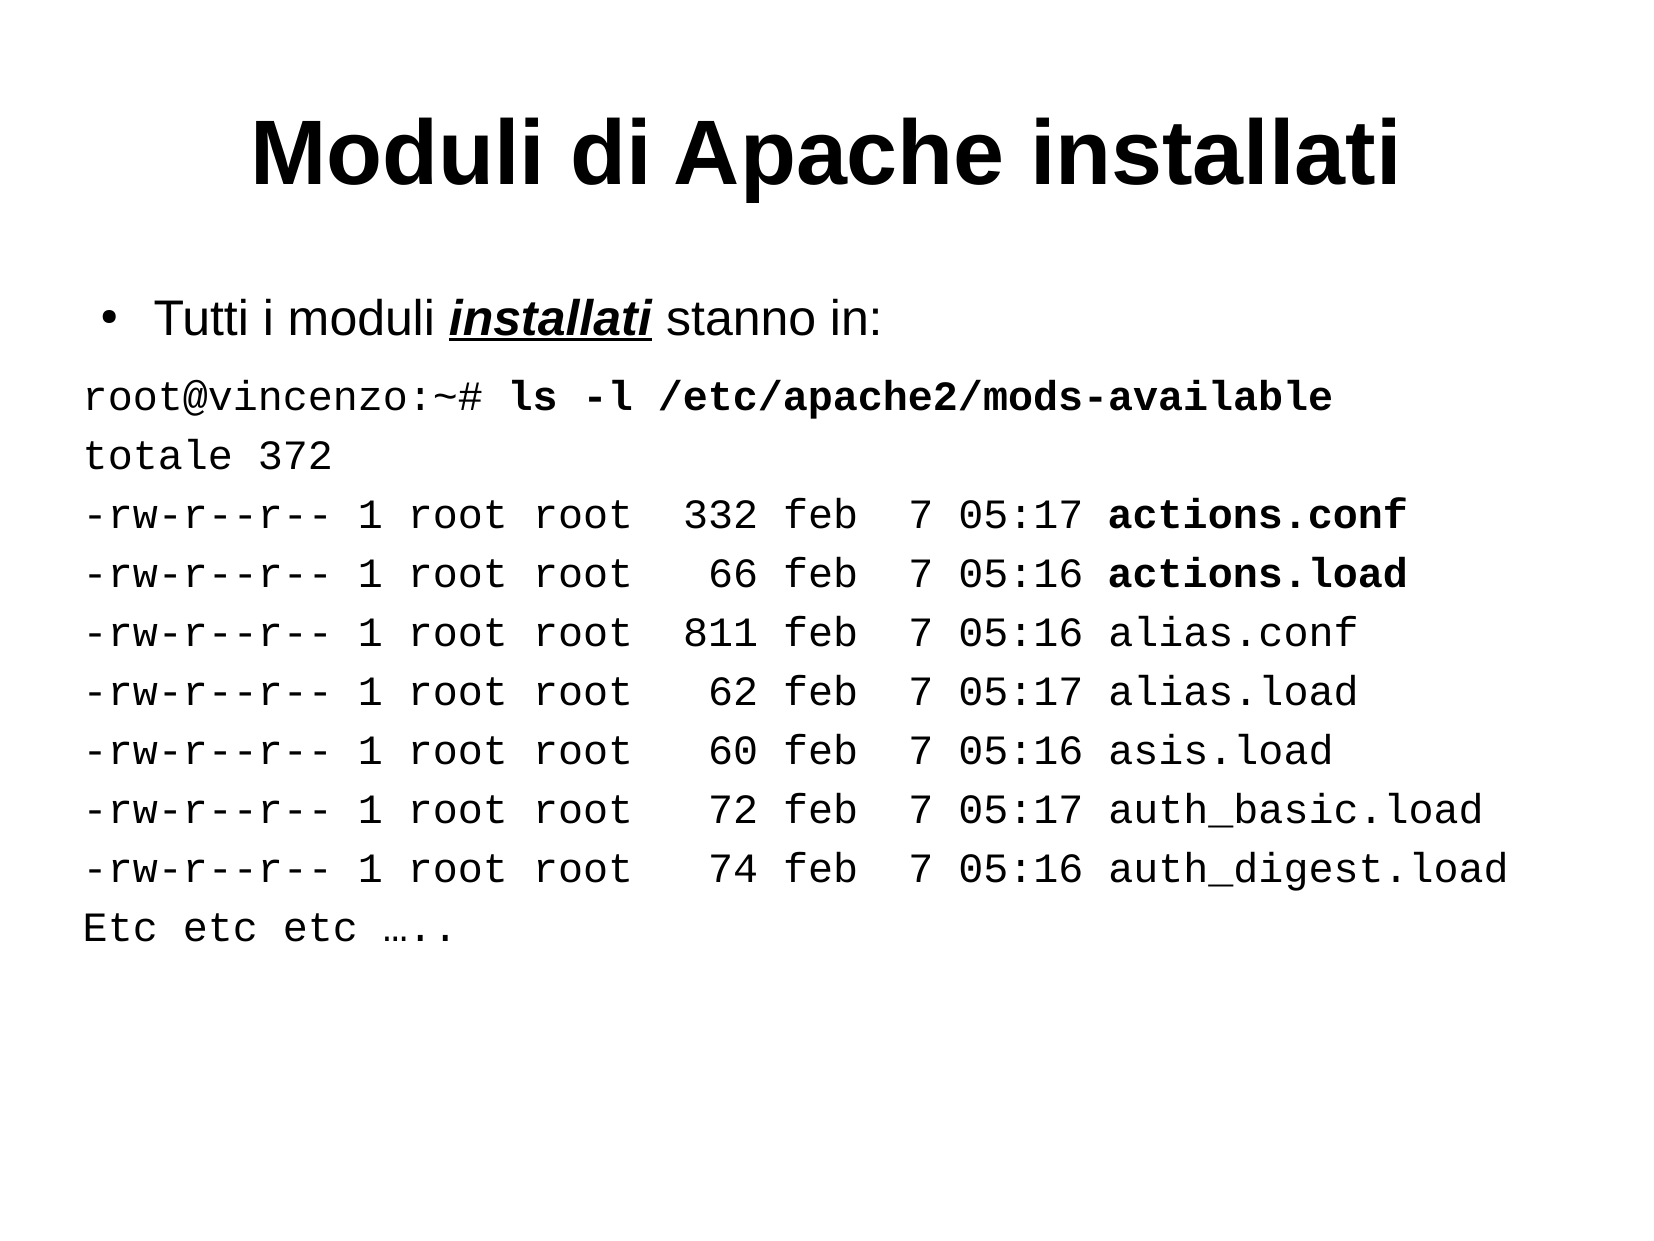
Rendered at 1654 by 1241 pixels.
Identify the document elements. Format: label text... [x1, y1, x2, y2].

list Tutti i moduli installati stanno in: root@vincenzo:~# ls -l /etc/apache2/mods-available totale 372 -rw-r--r-- 1 root root 332 feb 7 05:17 actions.conf -rw-r--r-- 1 root root 66 feb 7 05:16 actions.load -rw-r--r-- 1 root root 811 feb 7 05:16 alias.conf -rw-r--r-- 1 root root 62 feb 7 05:17 alias.load -rw-r--r-- 1 root root 60 feb 7 05:16 asis.load -rw-r--r-- 1 root root 72 feb 7 05:17 auth_basic.load -rw-r--r-- 1 root root 74 feb 7 05:16 auth_digest.load Etc etc etc ….. [82, 290, 1636, 1223]
title Moduli di Apache installati [82, 49, 1571, 257]
